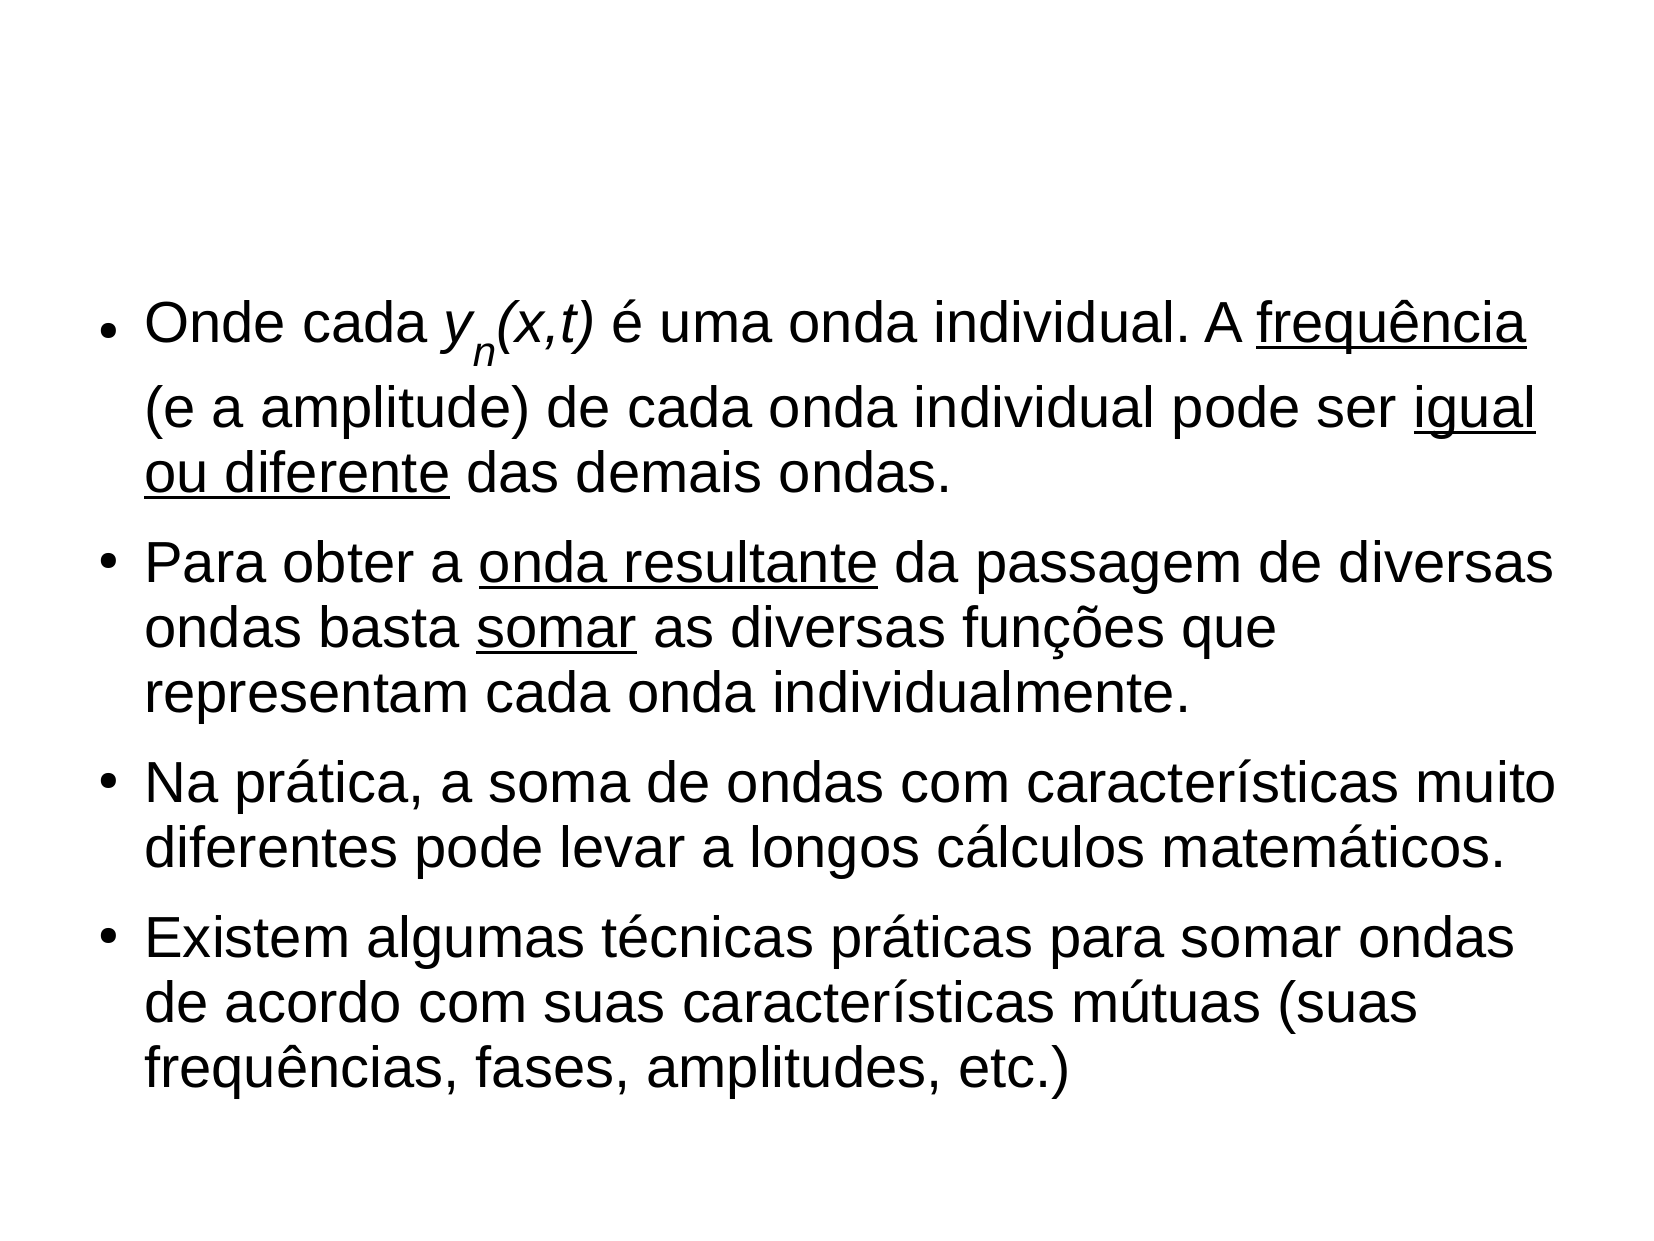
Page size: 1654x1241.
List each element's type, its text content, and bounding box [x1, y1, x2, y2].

list Onde cada yn(x,t) é uma onda individual. A frequência (e a amplitude) de cada onda individual pode ser igual ou diferente das demais ondas. Para obter a onda resultante da passagem de diversas ondas basta somar as diversas funções que representam cada onda individualmente. Na prática, a soma de ondas com características muito diferentes pode levar a longos cálculos matemáticos. Existem algumas técnicas práticas para somar ondas de acordo com suas características mútuas (suas frequências, fases, amplitudes, etc.) [82, 290, 1571, 1134]
